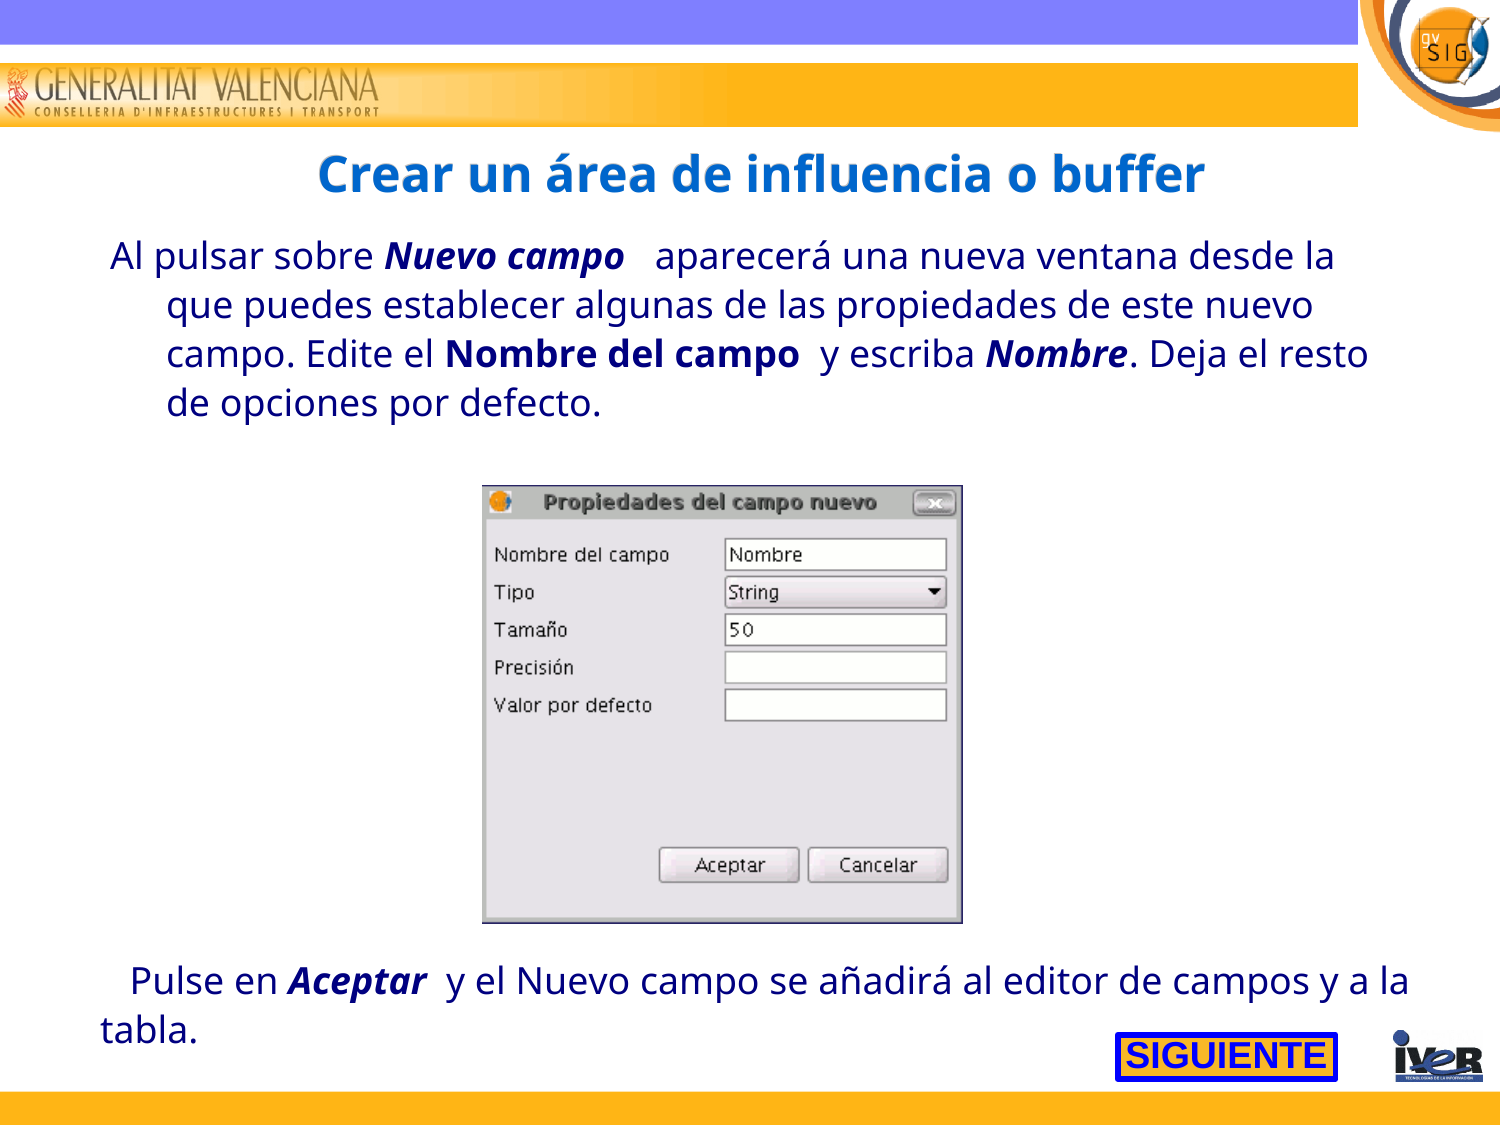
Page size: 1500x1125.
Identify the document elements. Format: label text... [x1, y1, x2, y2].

picture [482, 485, 963, 924]
picture [1358, 0, 1500, 133]
text_box SIGUIENTE [1117, 1034, 1336, 1079]
picture [1448, 1030, 1483, 1082]
title Crear un área de influencia o buffer [121, 71, 1403, 274]
list Al pulsar sobre Nuevo campo aparecerá una nueva ventana desde la que puedes establecer algunas de las propiedades de este nuevo campo. Edite el Nombre del campo y escriba Nombre. Deja el resto de opciones por defecto. [110, 229, 1391, 955]
text_box Pulse en Aceptar y el Nuevo campo se añadirá al editor de campos y a la tabla. [100, 955, 1448, 1107]
